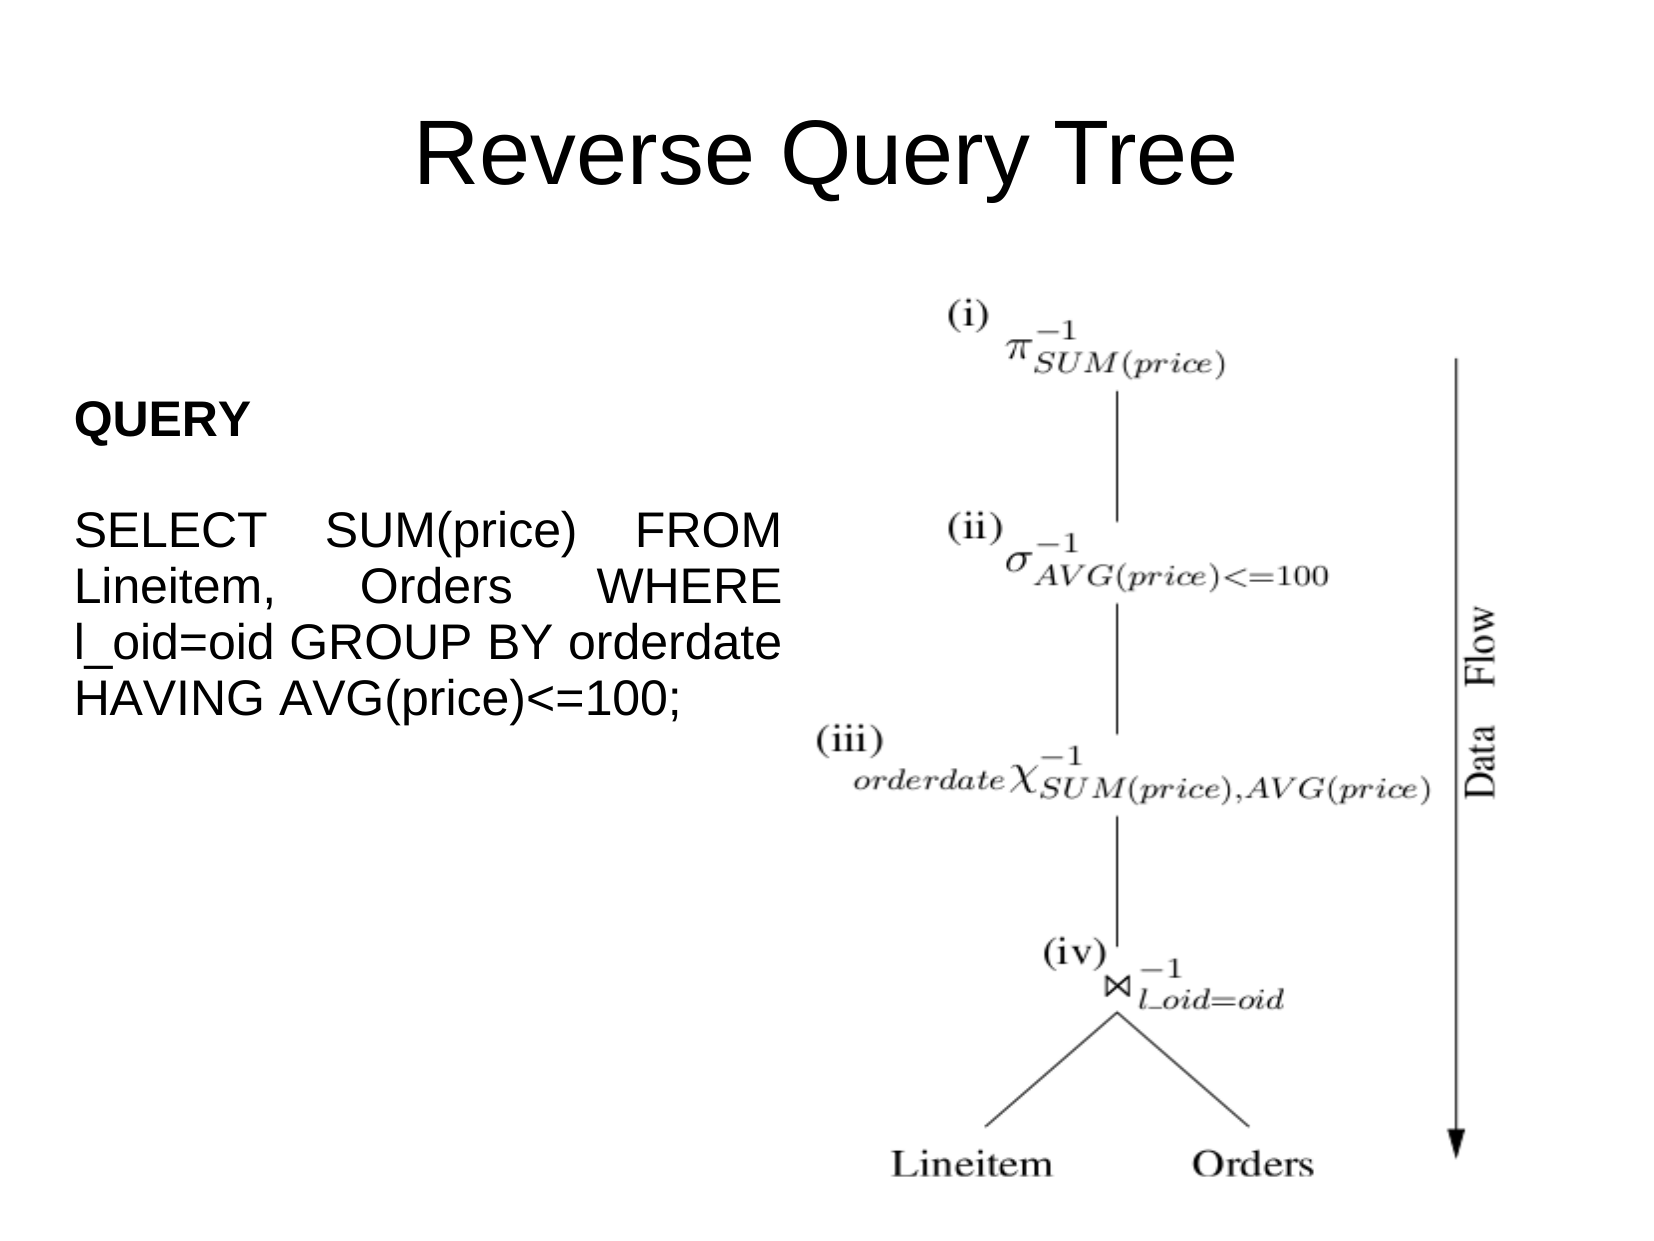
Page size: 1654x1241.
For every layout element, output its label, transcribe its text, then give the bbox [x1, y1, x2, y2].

title Reverse Query Tree [82, 56, 1571, 250]
text_box QUERY SELECT SUM(price) FROM Lineitem, Orders WHERE l_oid=oid GROUP BY orderdate HAVING AVG(price)<=100; [59, 383, 798, 734]
picture [740, 236, 1565, 1241]
